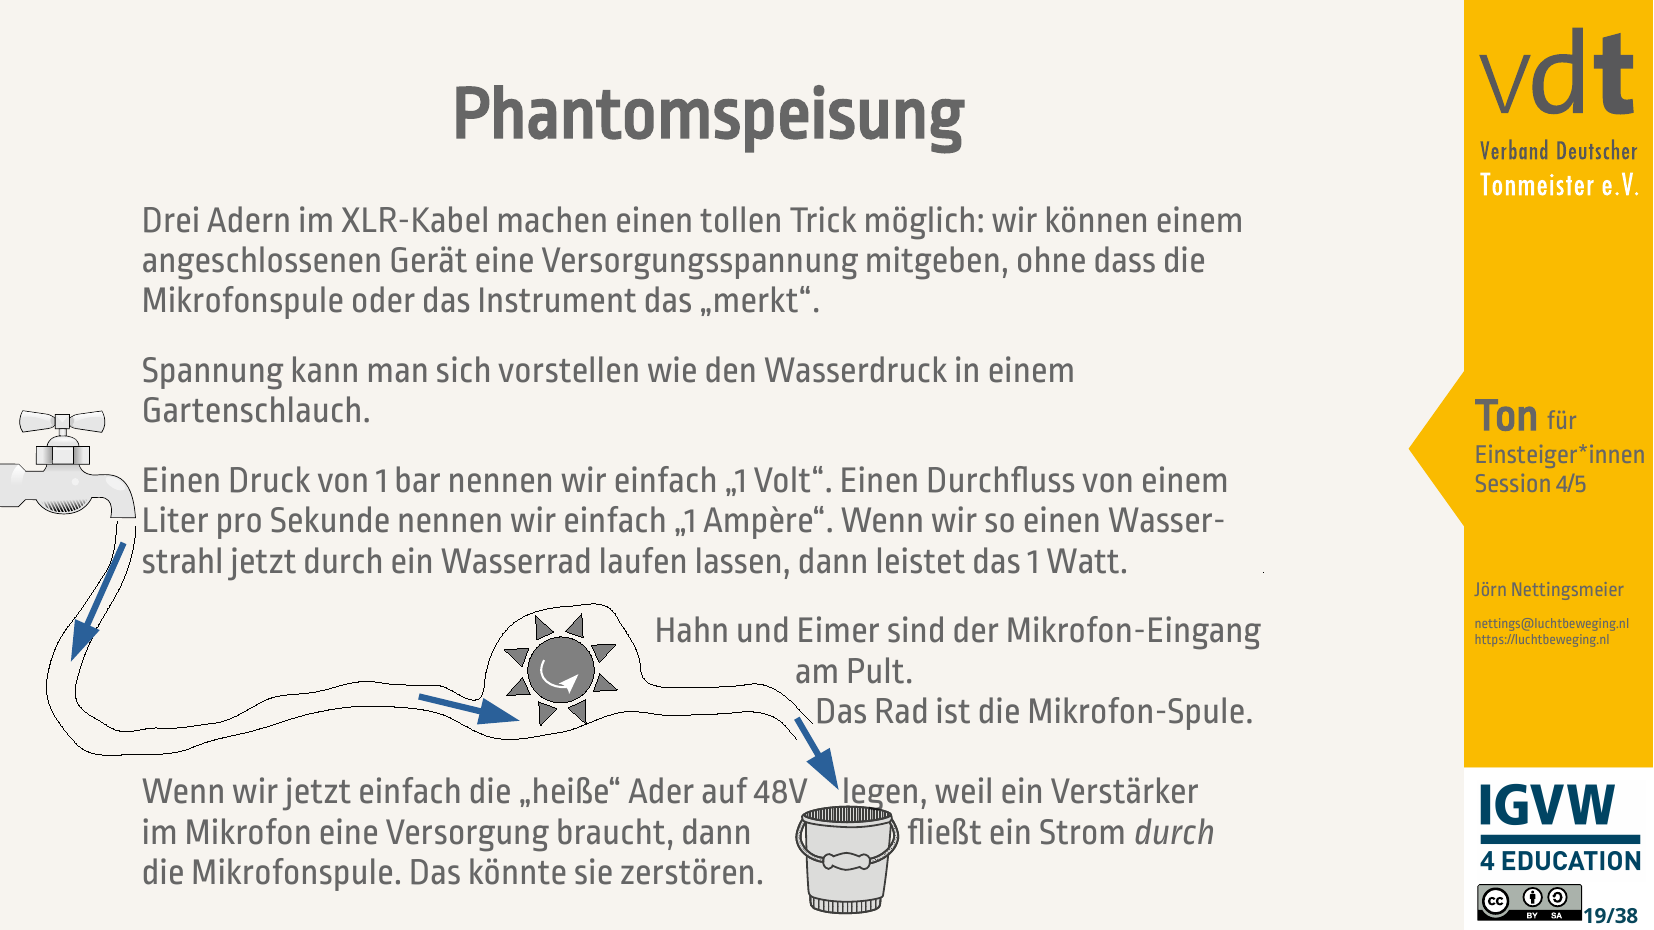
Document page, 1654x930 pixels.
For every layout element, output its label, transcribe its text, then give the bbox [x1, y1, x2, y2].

text_box [591, 644, 616, 663]
text_box [527, 636, 595, 703]
text_box [504, 648, 529, 667]
list Drei Adern im XLR-Kabel machen einen tollen Trick möglich: wir können einem angeschlossenen Gerät eine Versorgungsspannung mitgeben, ohne dass die Mikrofonspule oder das Instrument das „merkt“. Spannung kann man sich vorstellen wie den Wasserdruck in einem Gartenschlauch. Einen Druck von 1 bar nennen wir einfach „1 Volt“. Einen Durchfluss von einem Liter pro Sekunde nennen wir einfach „1 Ampère“. Wenn wir so einen Wasser- strahl jetzt durch ein Wasserrad laufen lassen, dann leistet das 1 Watt. Hahn und Eimer sind der Mikrofon-Eingang am Pult. Das Rad ist die Mikrofon-Spule. Wenn wir jetzt einfach die „heiße“ Ader auf 48V legen, weil ein Verstärker im Mikrofon eine Versorgung braucht, dann fließt ein Strom durch die Mikrofonspule. Das könnte sie zerstören. [141, 200, 1264, 930]
picture [791, 801, 904, 919]
picture [0, 389, 149, 650]
title Phantomspeisung [82, 37, 1335, 193]
text_box [535, 615, 554, 640]
text_box [568, 699, 587, 724]
text_box [565, 613, 584, 638]
text_box [506, 677, 531, 696]
text_box [538, 701, 557, 726]
picture [1477, 780, 1646, 882]
text_box [593, 673, 618, 692]
